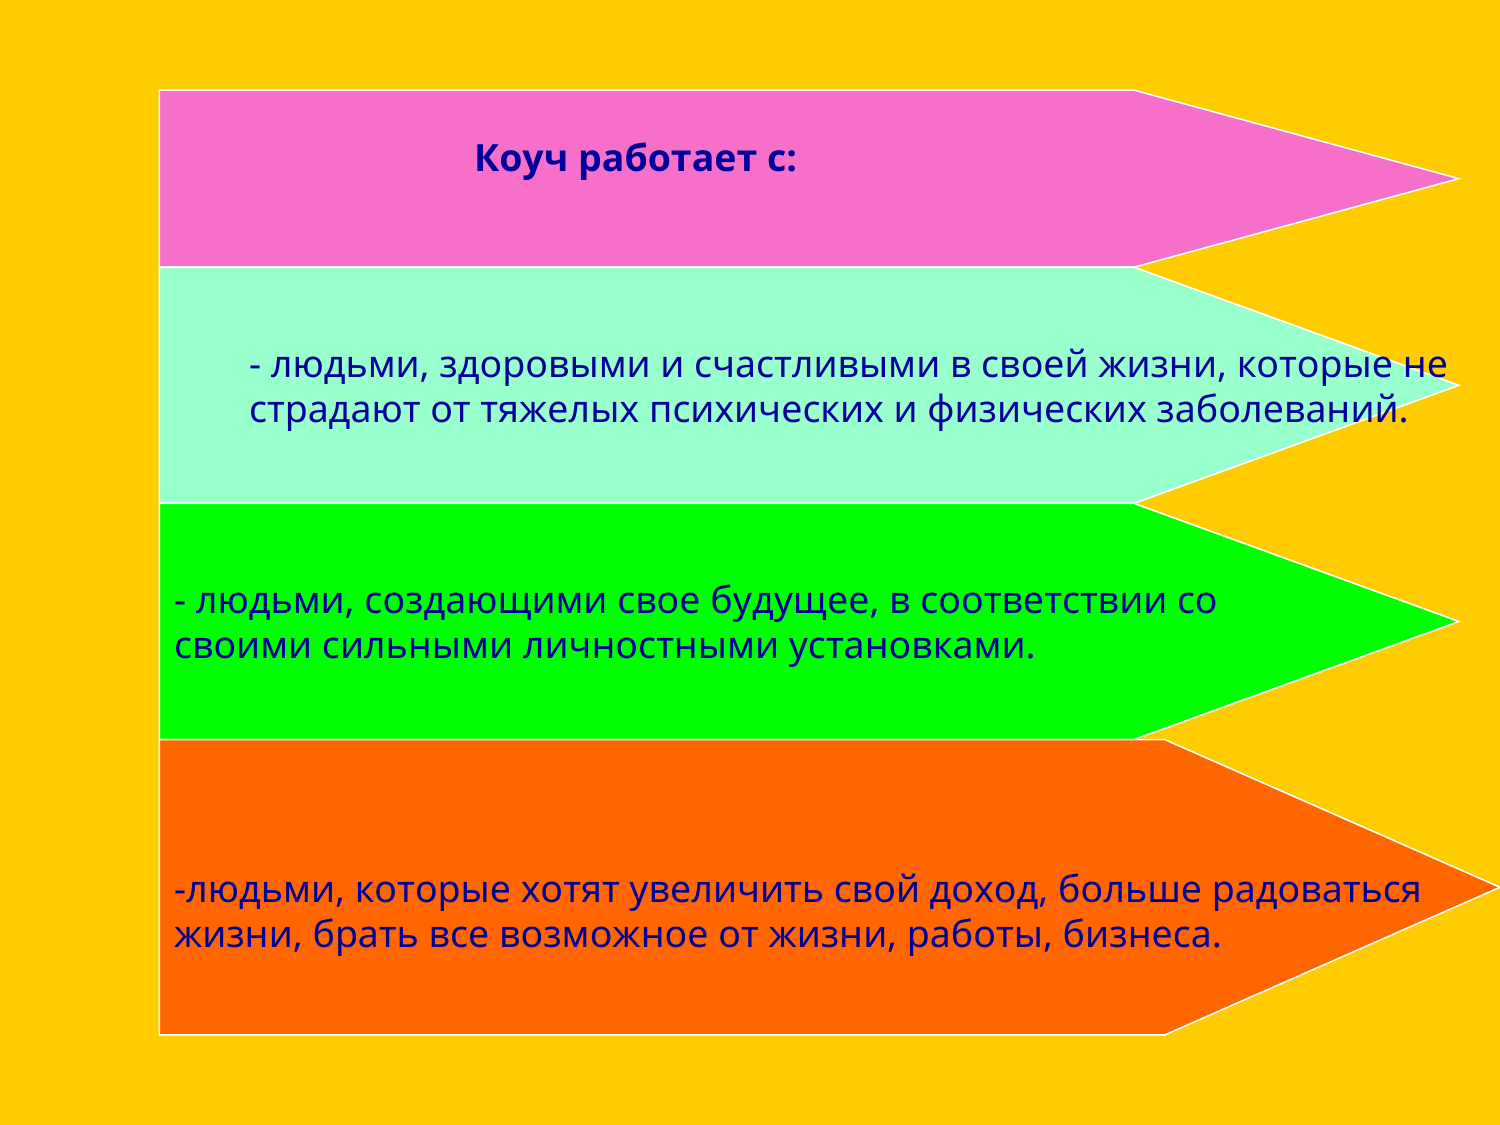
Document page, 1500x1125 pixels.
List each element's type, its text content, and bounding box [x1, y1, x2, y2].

text_box -людьми, которые хотят увеличить свой доход, больше радоваться жизни, брать все возможное от жизни, работы, бизнеса. [159, 739, 1500, 1035]
text_box Коуч работает с: [159, 90, 1459, 267]
text_box - людьми, создающими свое будущее, в соответствии со своими сильными личностными установками. [159, 503, 1459, 739]
text_box - людьми, здоровыми и счастливыми в своей жизни, которые не страдают от тяжелых психических и физических заболеваний. [159, 267, 1459, 503]
